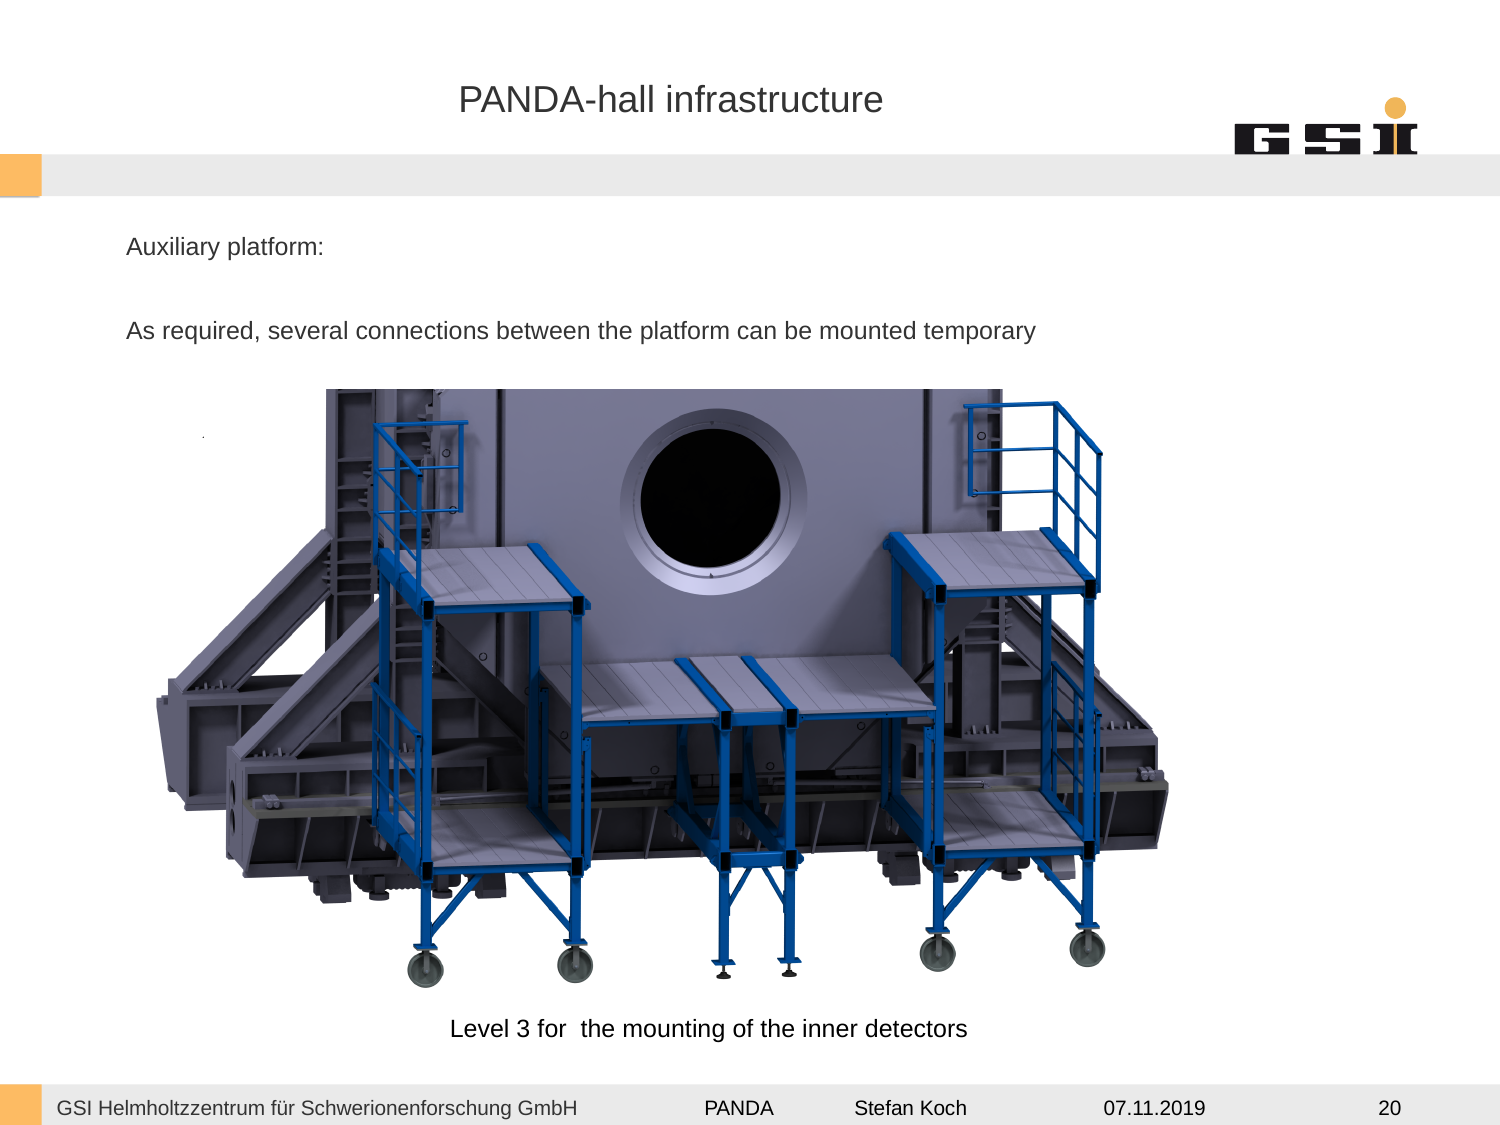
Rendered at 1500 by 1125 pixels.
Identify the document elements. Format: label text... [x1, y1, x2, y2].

text_box Auxiliary platform: As required, several connections between the platform can be mounted temporary [111, 224, 1417, 408]
text_box PANDA-hall infrastructure [160, 67, 1200, 128]
picture [1233, 95, 1419, 154]
picture [146, 389, 1171, 991]
text_box Level 3 for the mounting of the inner detectors [435, 1005, 1201, 1050]
